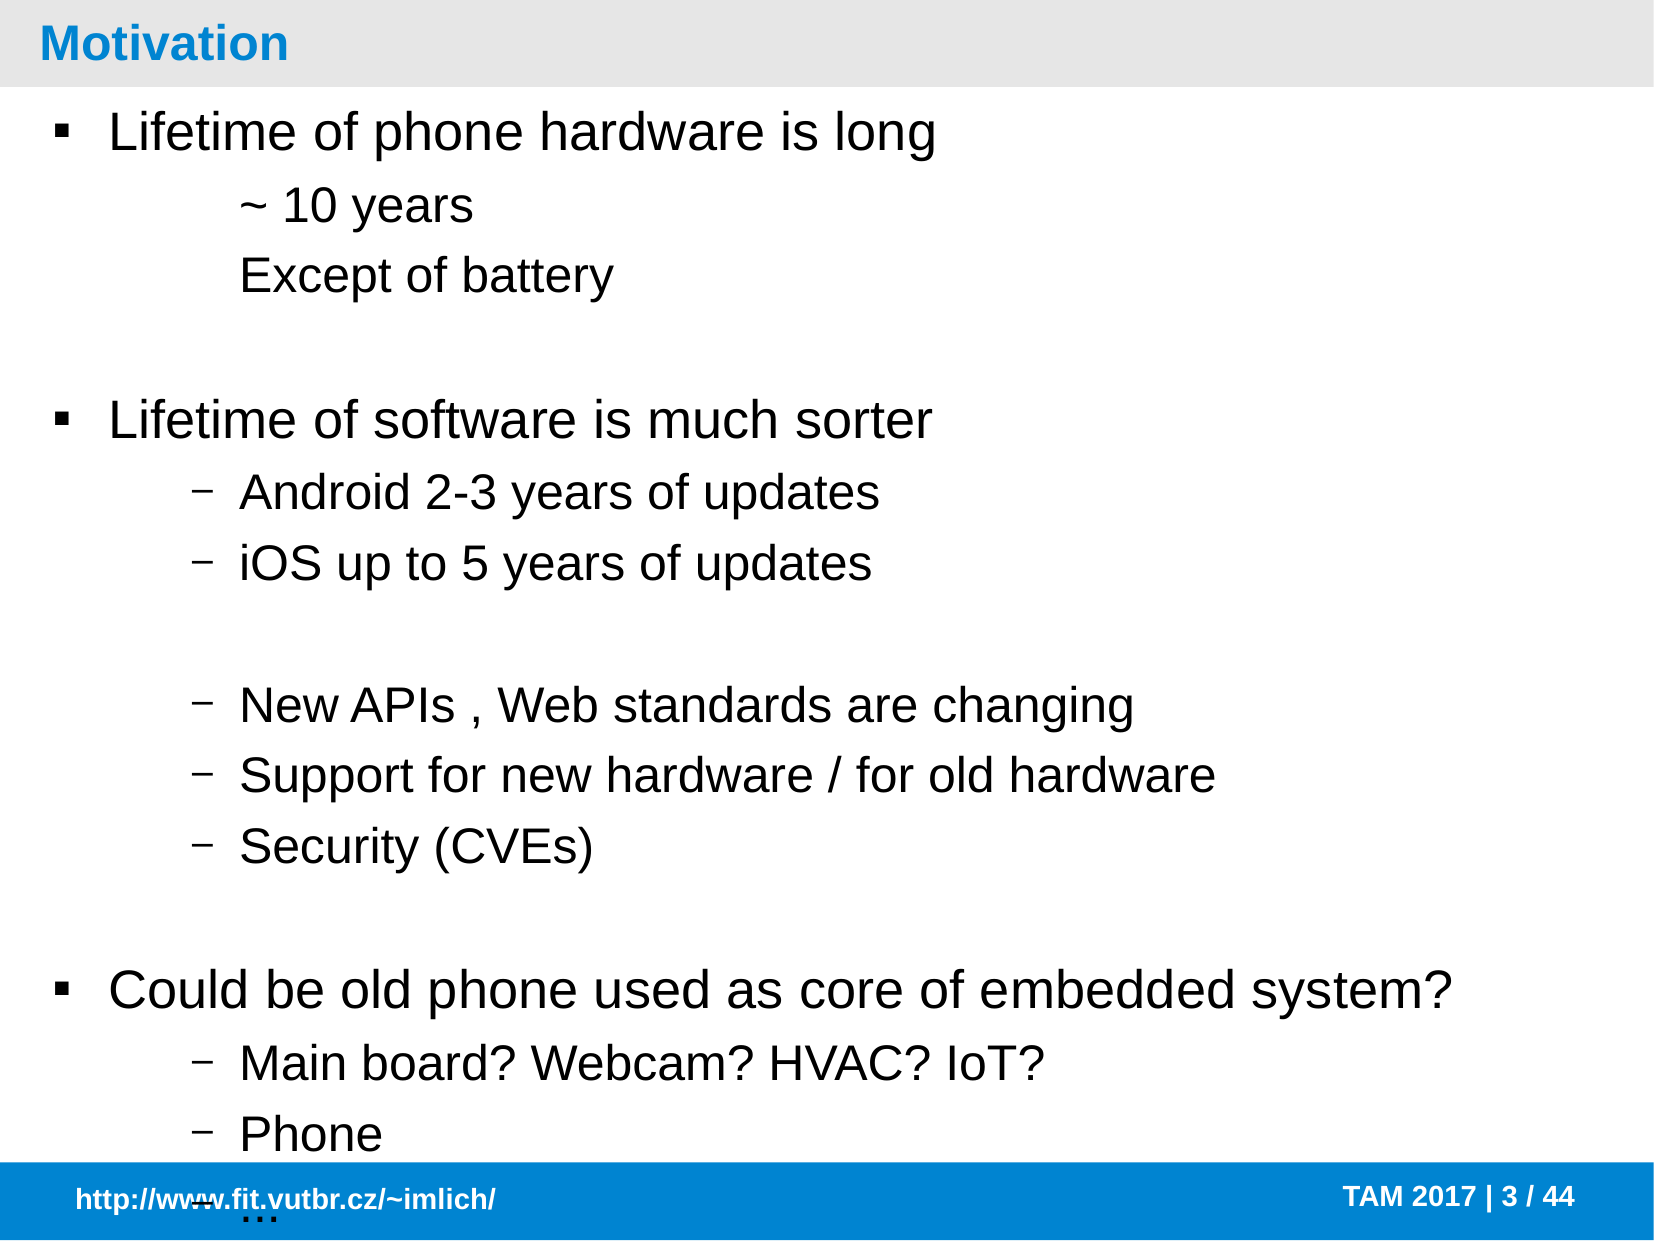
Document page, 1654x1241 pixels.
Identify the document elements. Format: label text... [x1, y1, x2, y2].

list Lifetime of phone hardware is long ~ 10 years Except of battery Lifetime of software is much sorter Android 2-3 years of updates iOS up to 5 years of updates New APIs , Web standards are changing Support for new hardware / for old hardware Security (CVEs) Could be old phone used as core of embedded system? Main board? Webcam? HVAC? IoT? Phone ... [37, 101, 1613, 1091]
title Motivation [39, 5, 1615, 81]
